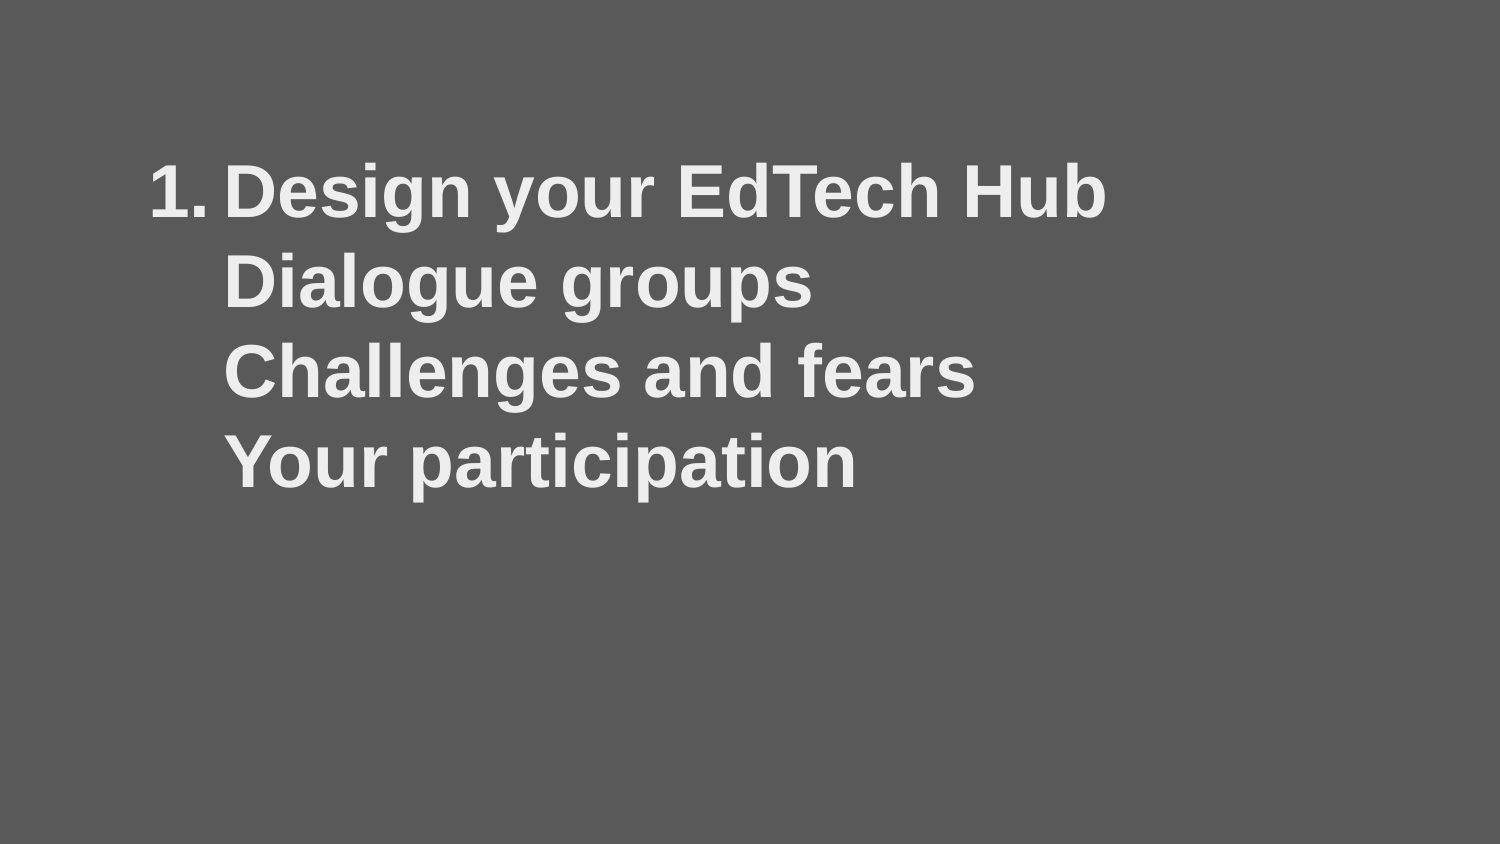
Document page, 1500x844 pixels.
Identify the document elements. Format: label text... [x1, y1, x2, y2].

title Design your EdTech Hub Dialogue groups Challenges and fears Your participation [133, 127, 1449, 709]
